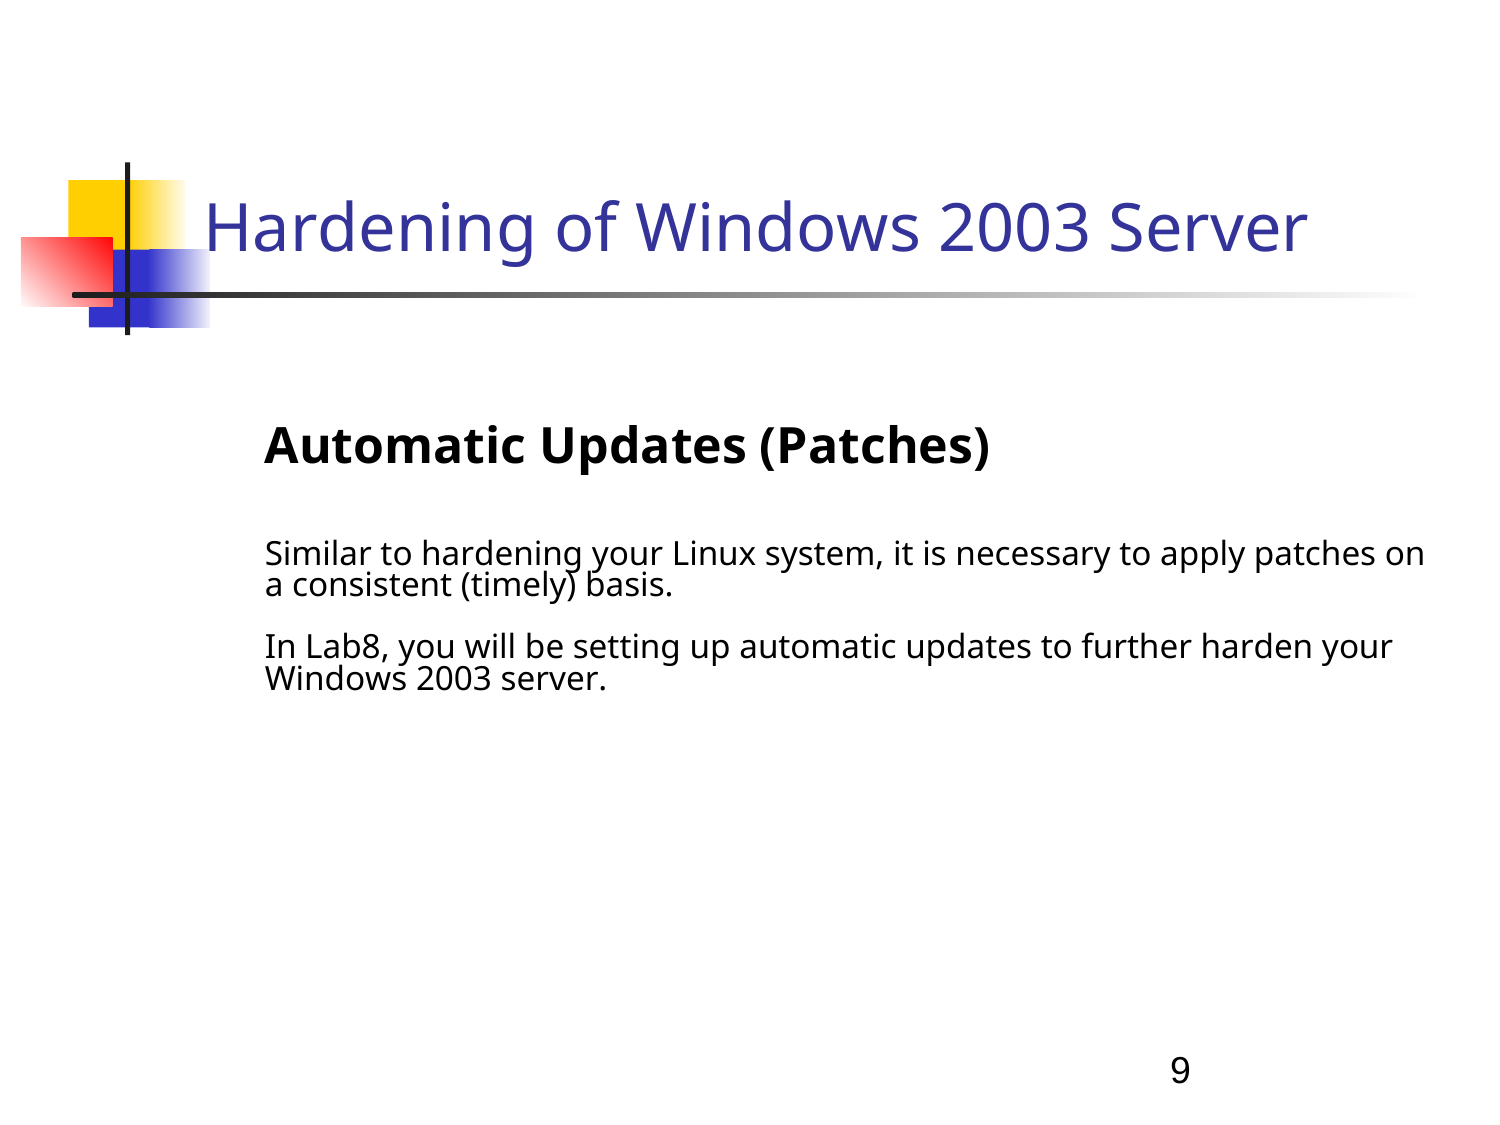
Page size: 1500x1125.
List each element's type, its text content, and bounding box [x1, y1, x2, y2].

list Automatic Updates (Patches) Similar to hardening your Linux system, it is necessary to apply patches on a consistent (timely) basis. In Lab8, you will be setting up automatic updates to further harden your Windows 2003 server. [193, 331, 1469, 1007]
title Hardening of Windows 2003 Server [188, 35, 1468, 276]
